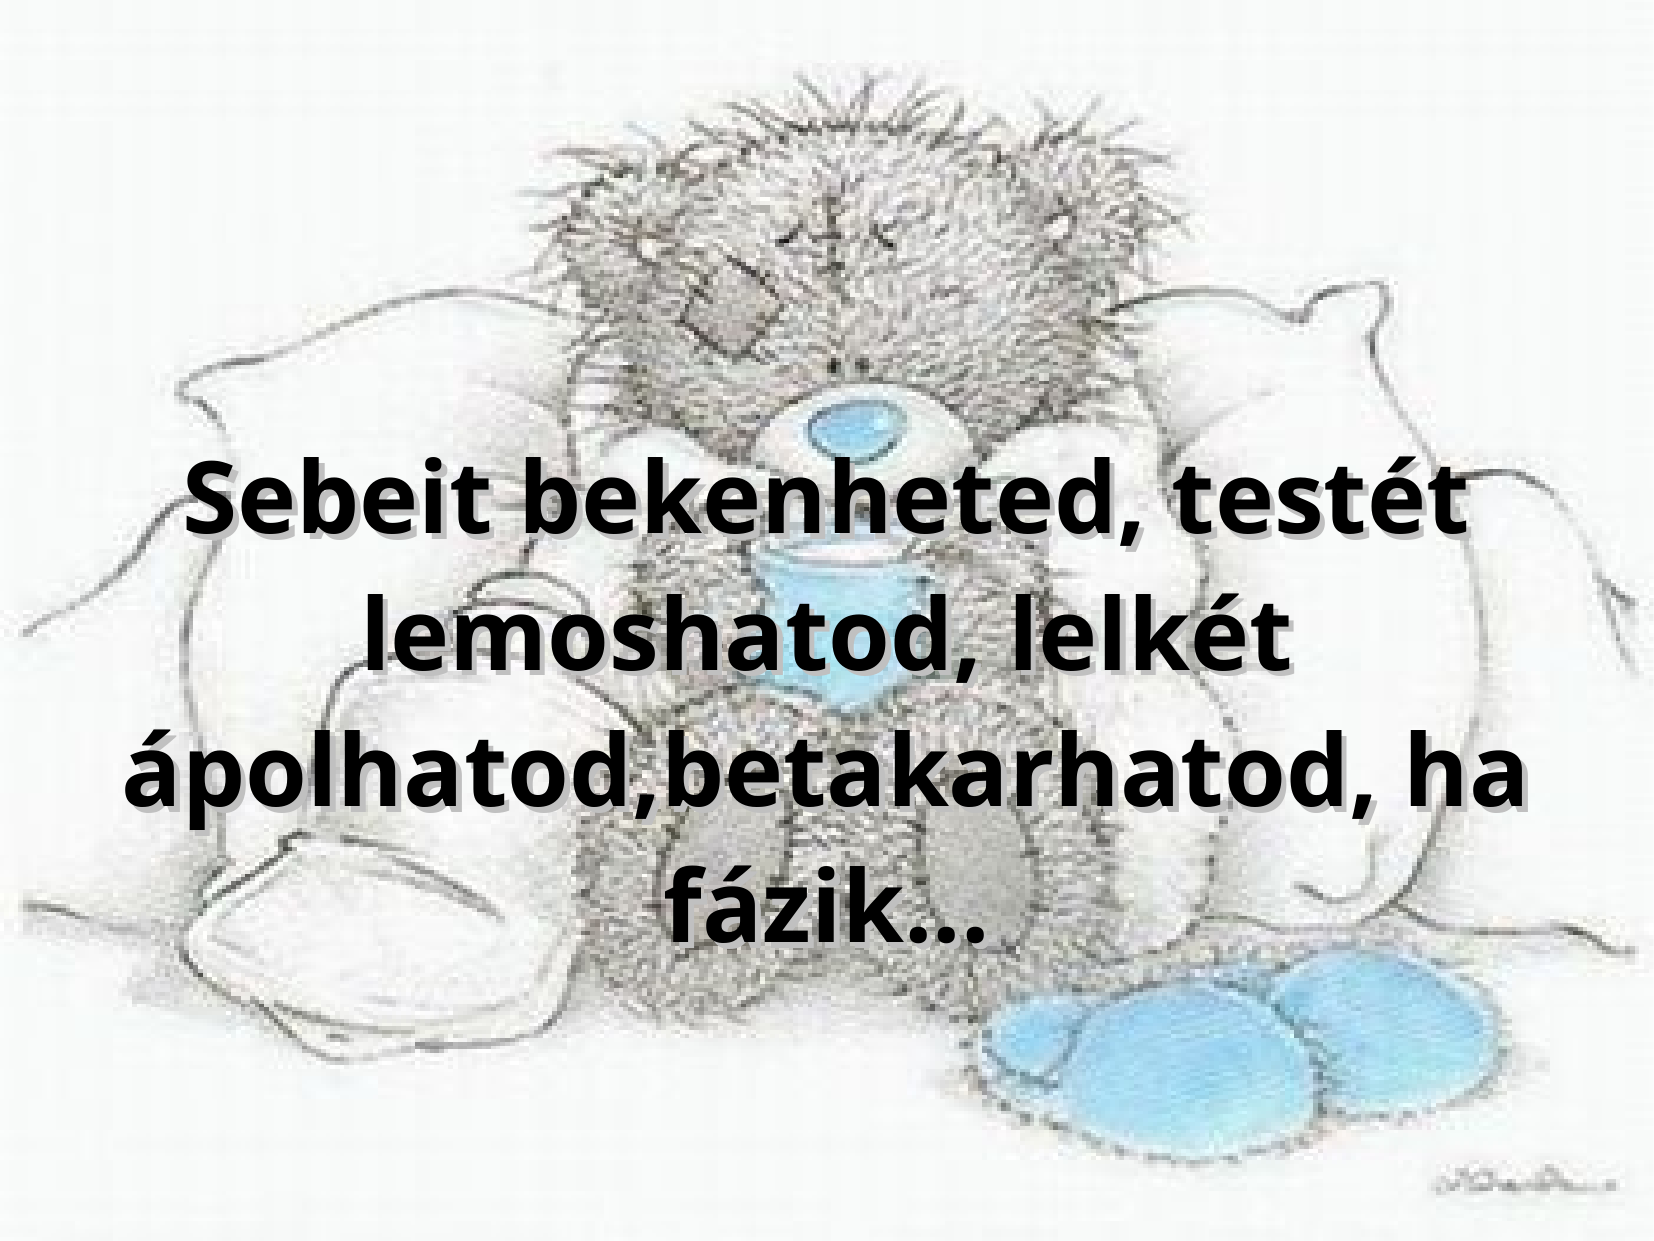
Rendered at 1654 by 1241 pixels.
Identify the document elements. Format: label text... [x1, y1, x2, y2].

picture [0, 0, 1654, 1241]
subtitle Sebeit bekenheted, testét lemoshatod, lelkét ápolhatod,betakarhatod, ha fázik... [82, 290, 1571, 1109]
